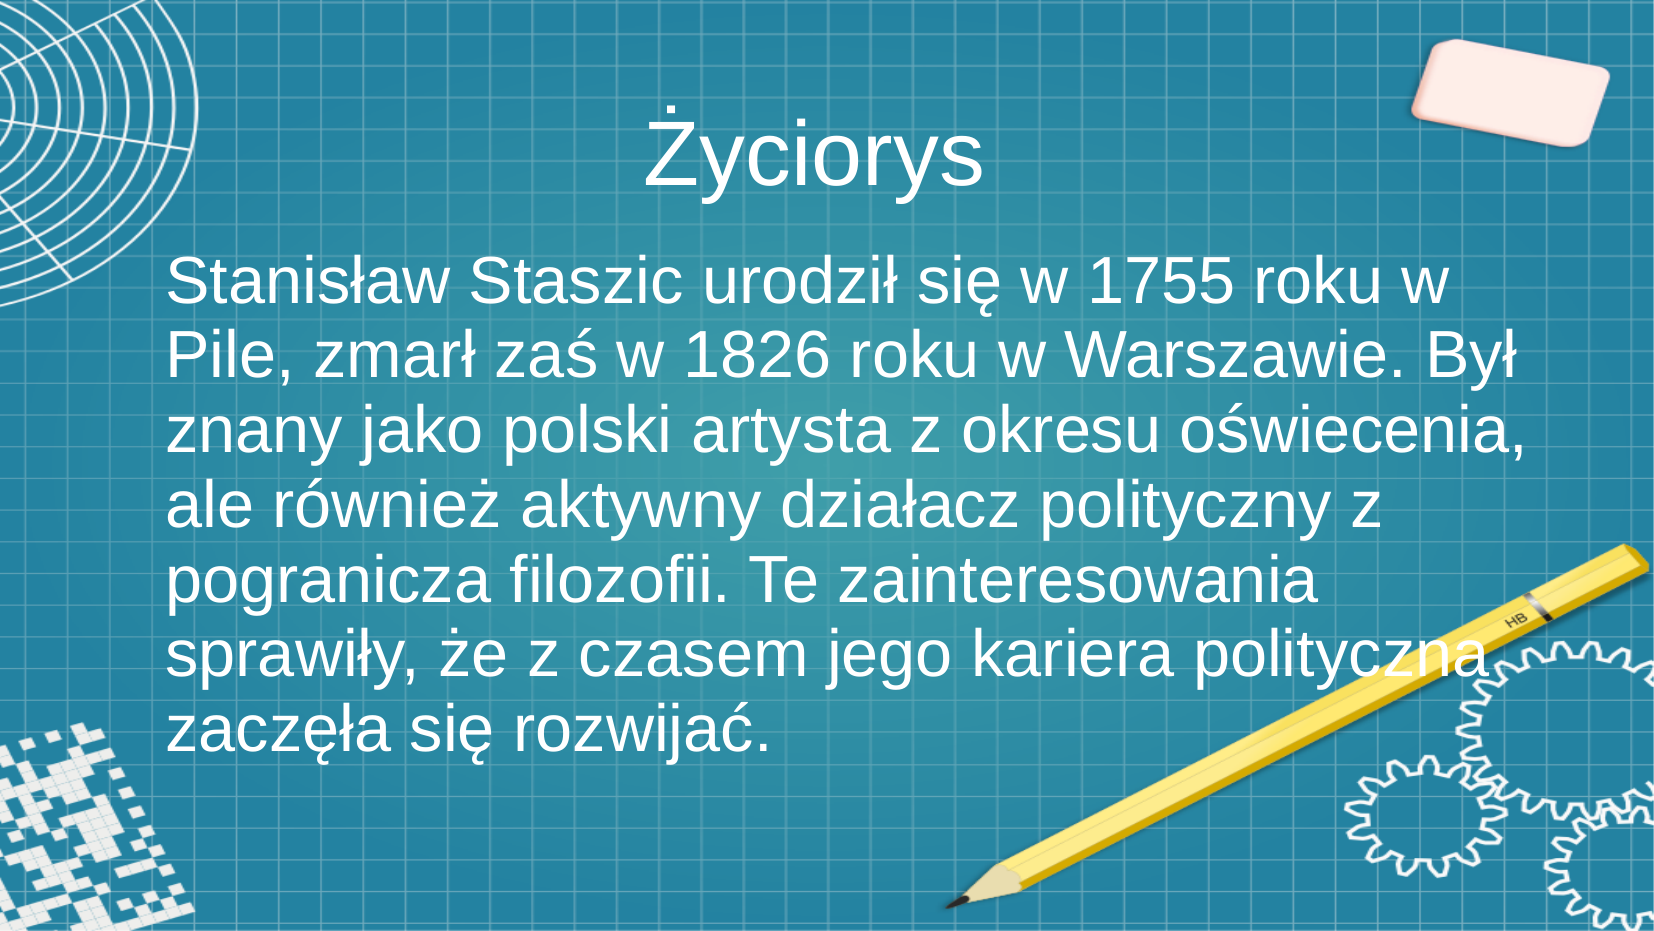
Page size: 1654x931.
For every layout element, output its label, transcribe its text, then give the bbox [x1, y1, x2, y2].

picture [0, 0, 1654, 931]
title Życiorys [70, 47, 1559, 260]
list Stanisław Staszic urodził się w 1755 roku w Pile, zmarł zaś w 1826 roku w Warszawie. Był znany jako polski artysta z okresu oświecenia, ale również aktywny działacz polityczny z pogranicza filozofii. Te zainteresowania sprawiły, że z czasem jego kariera polityczna zaczęła się rozwijać. [94, 242, 1583, 931]
